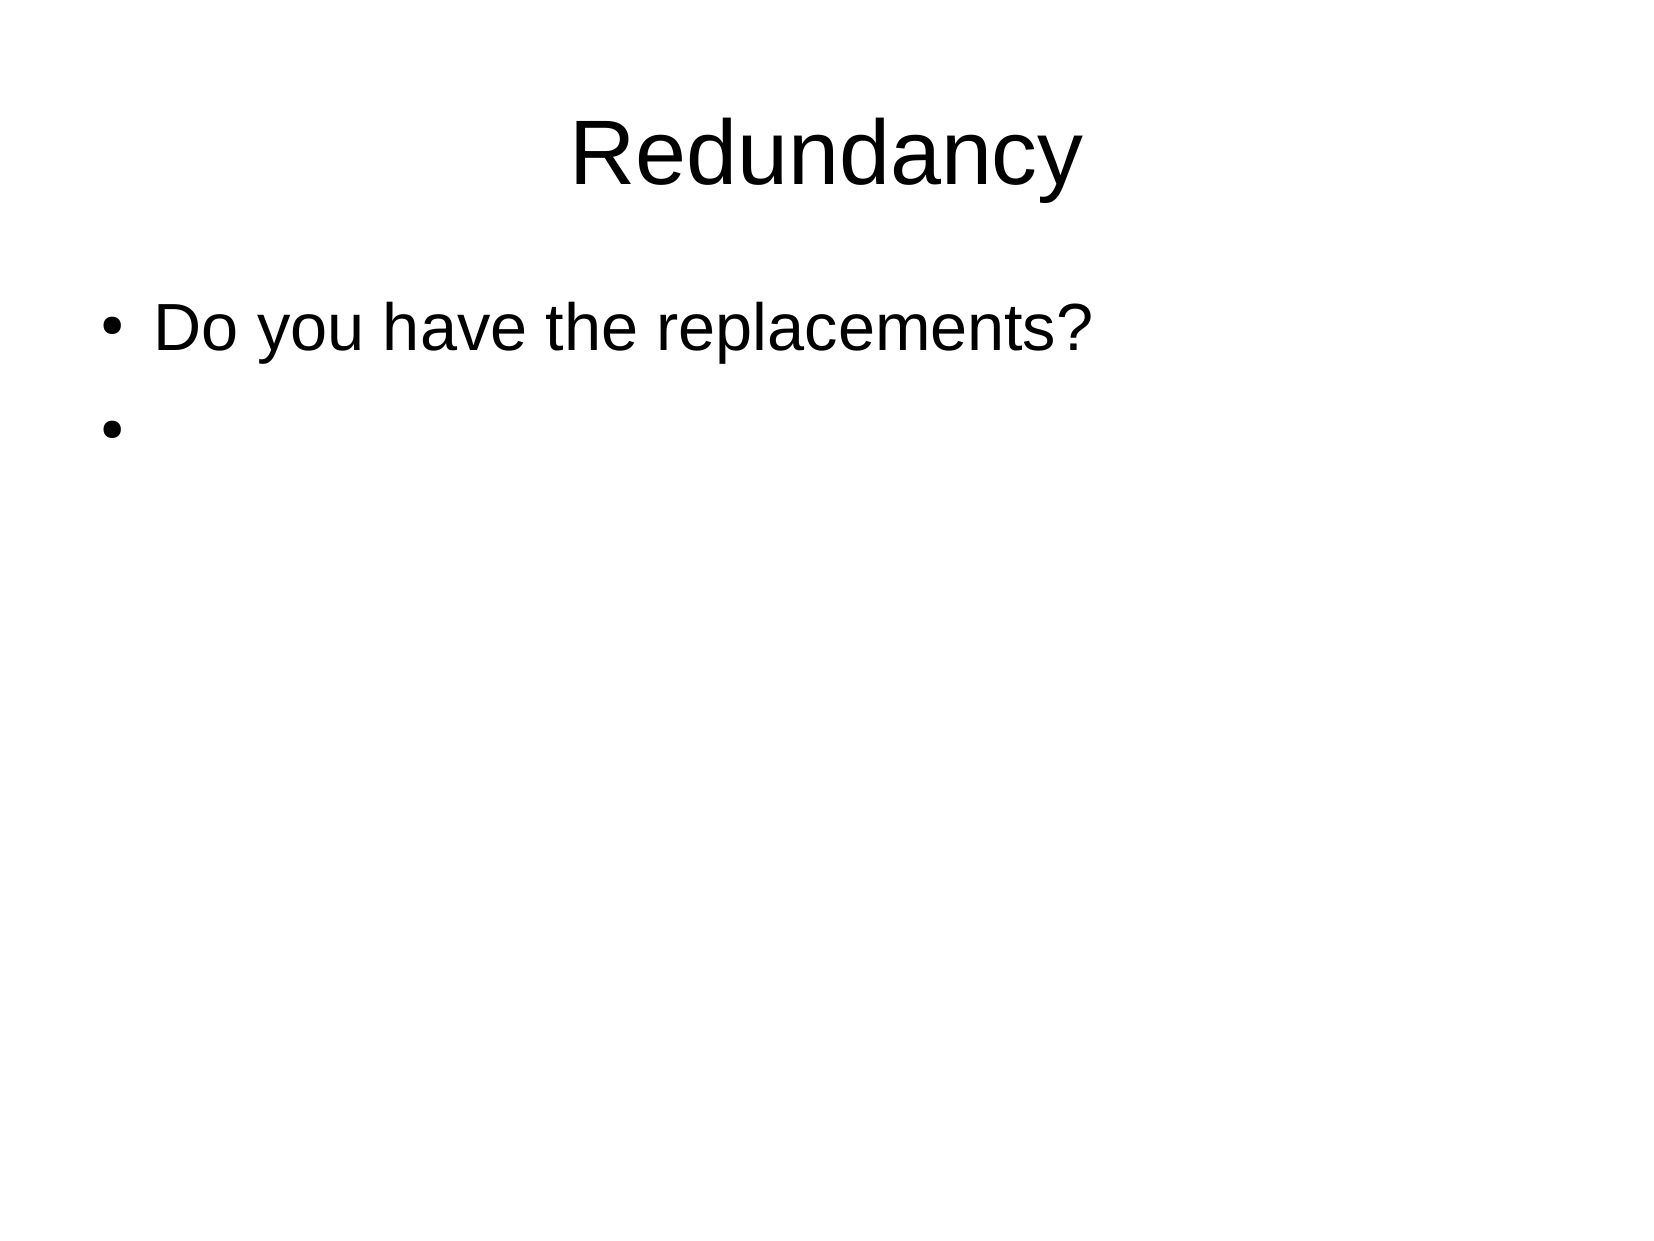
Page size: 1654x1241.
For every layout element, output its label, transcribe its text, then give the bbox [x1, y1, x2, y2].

list Do you have the replacements? [82, 290, 1571, 1109]
title Redundancy [82, 49, 1571, 257]
